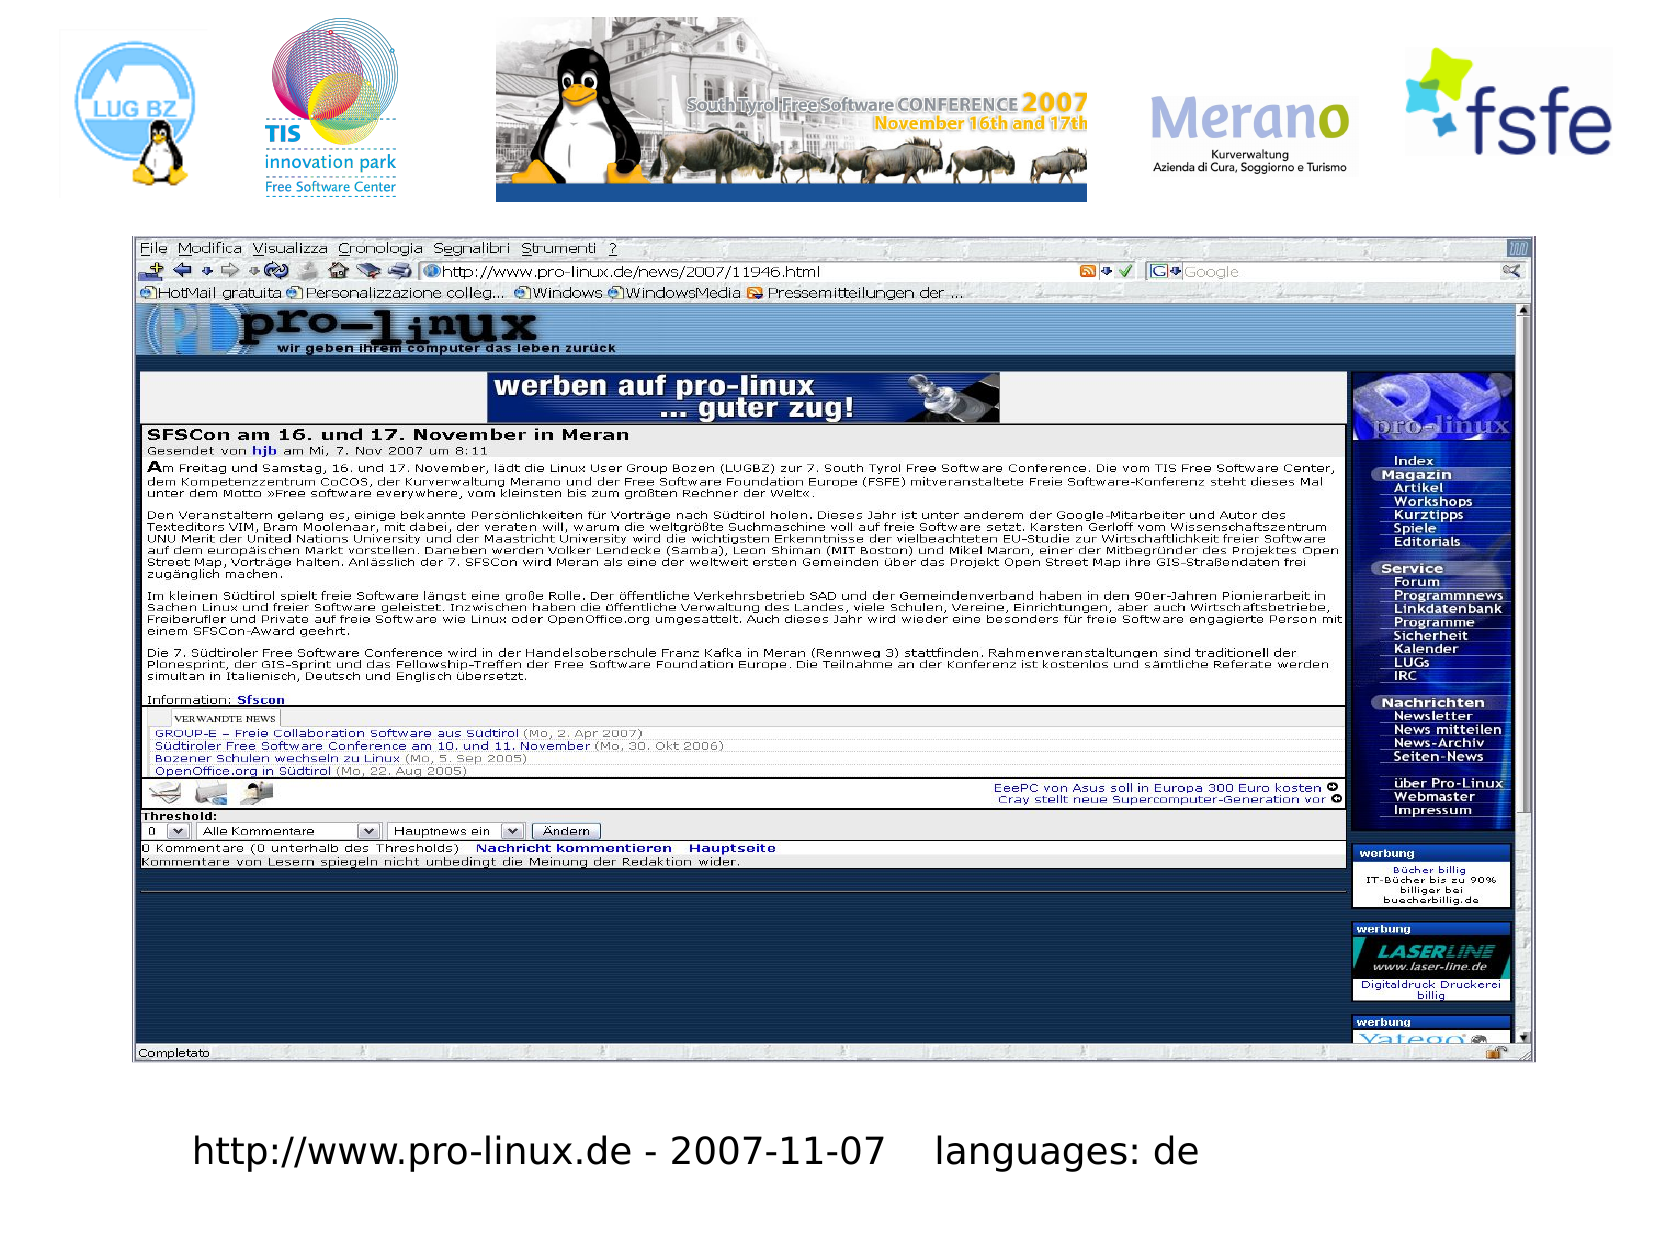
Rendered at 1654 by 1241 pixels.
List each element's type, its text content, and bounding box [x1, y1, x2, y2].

picture [1151, 96, 1359, 177]
picture [59, 29, 220, 198]
picture [265, 18, 398, 197]
picture [1405, 47, 1613, 156]
picture [132, 236, 1536, 1063]
picture [496, 17, 1087, 202]
text_box http://www.pro-linux.de - 2007-11-07 languages: de [177, 1122, 1447, 1181]
